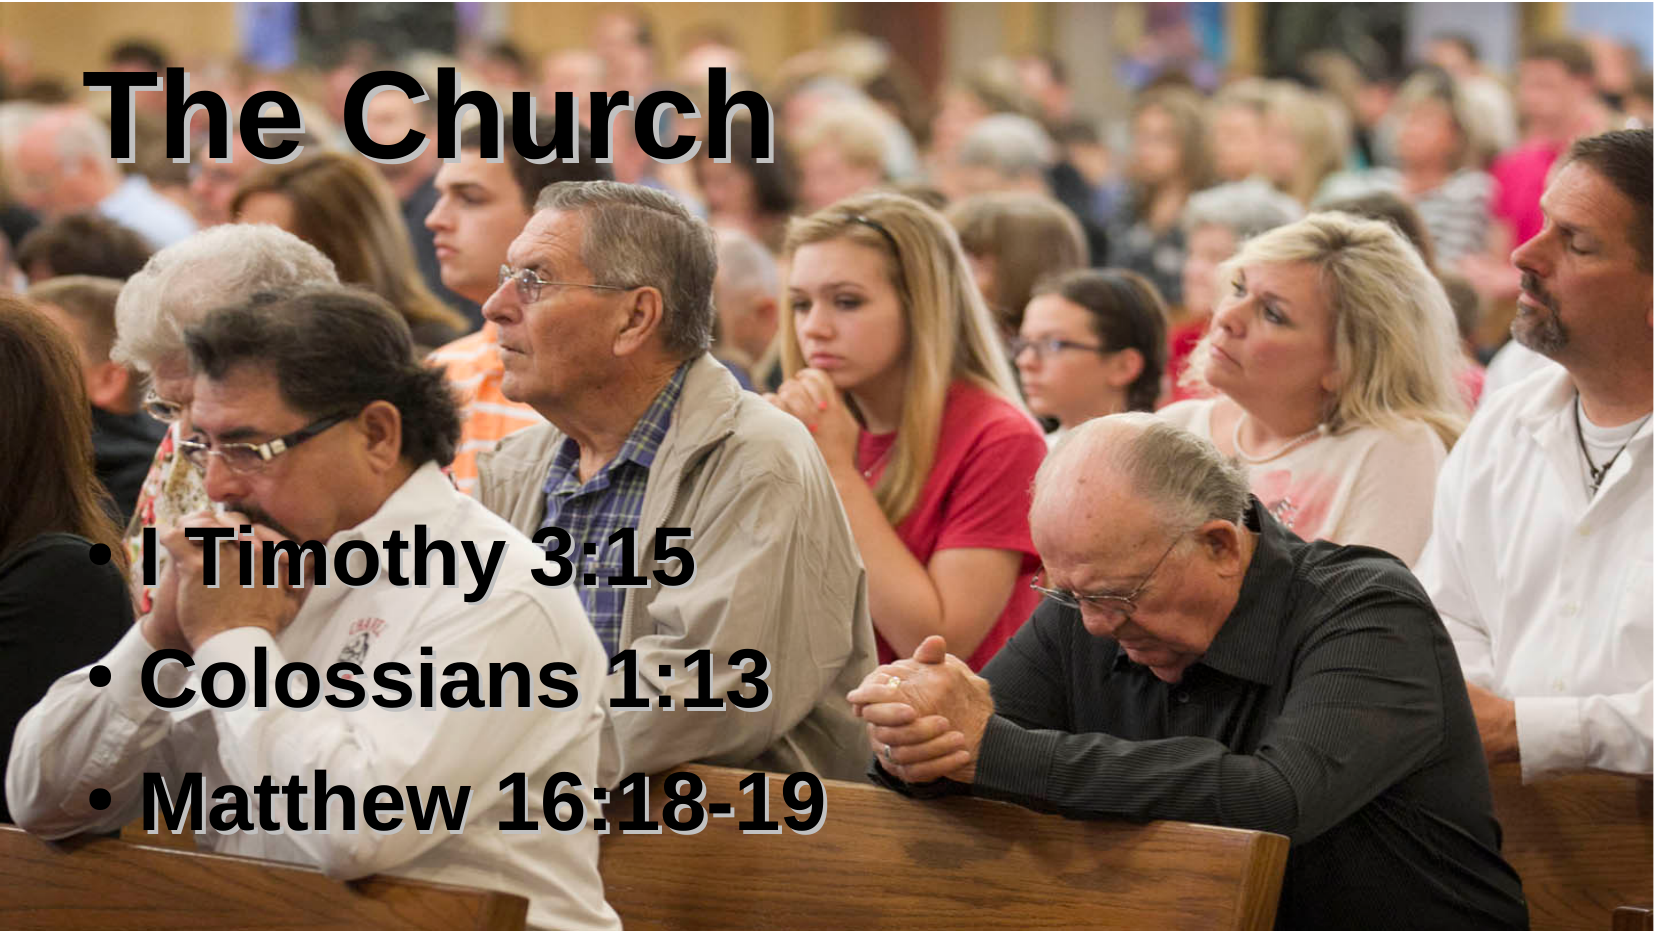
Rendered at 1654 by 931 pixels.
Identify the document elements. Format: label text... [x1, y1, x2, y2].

list I Timothy 3:15 Colossians 1:13 Matthew 16:18-19 [67, 510, 1216, 885]
picture [0, 2, 1654, 931]
title The Church [82, 37, 1571, 193]
